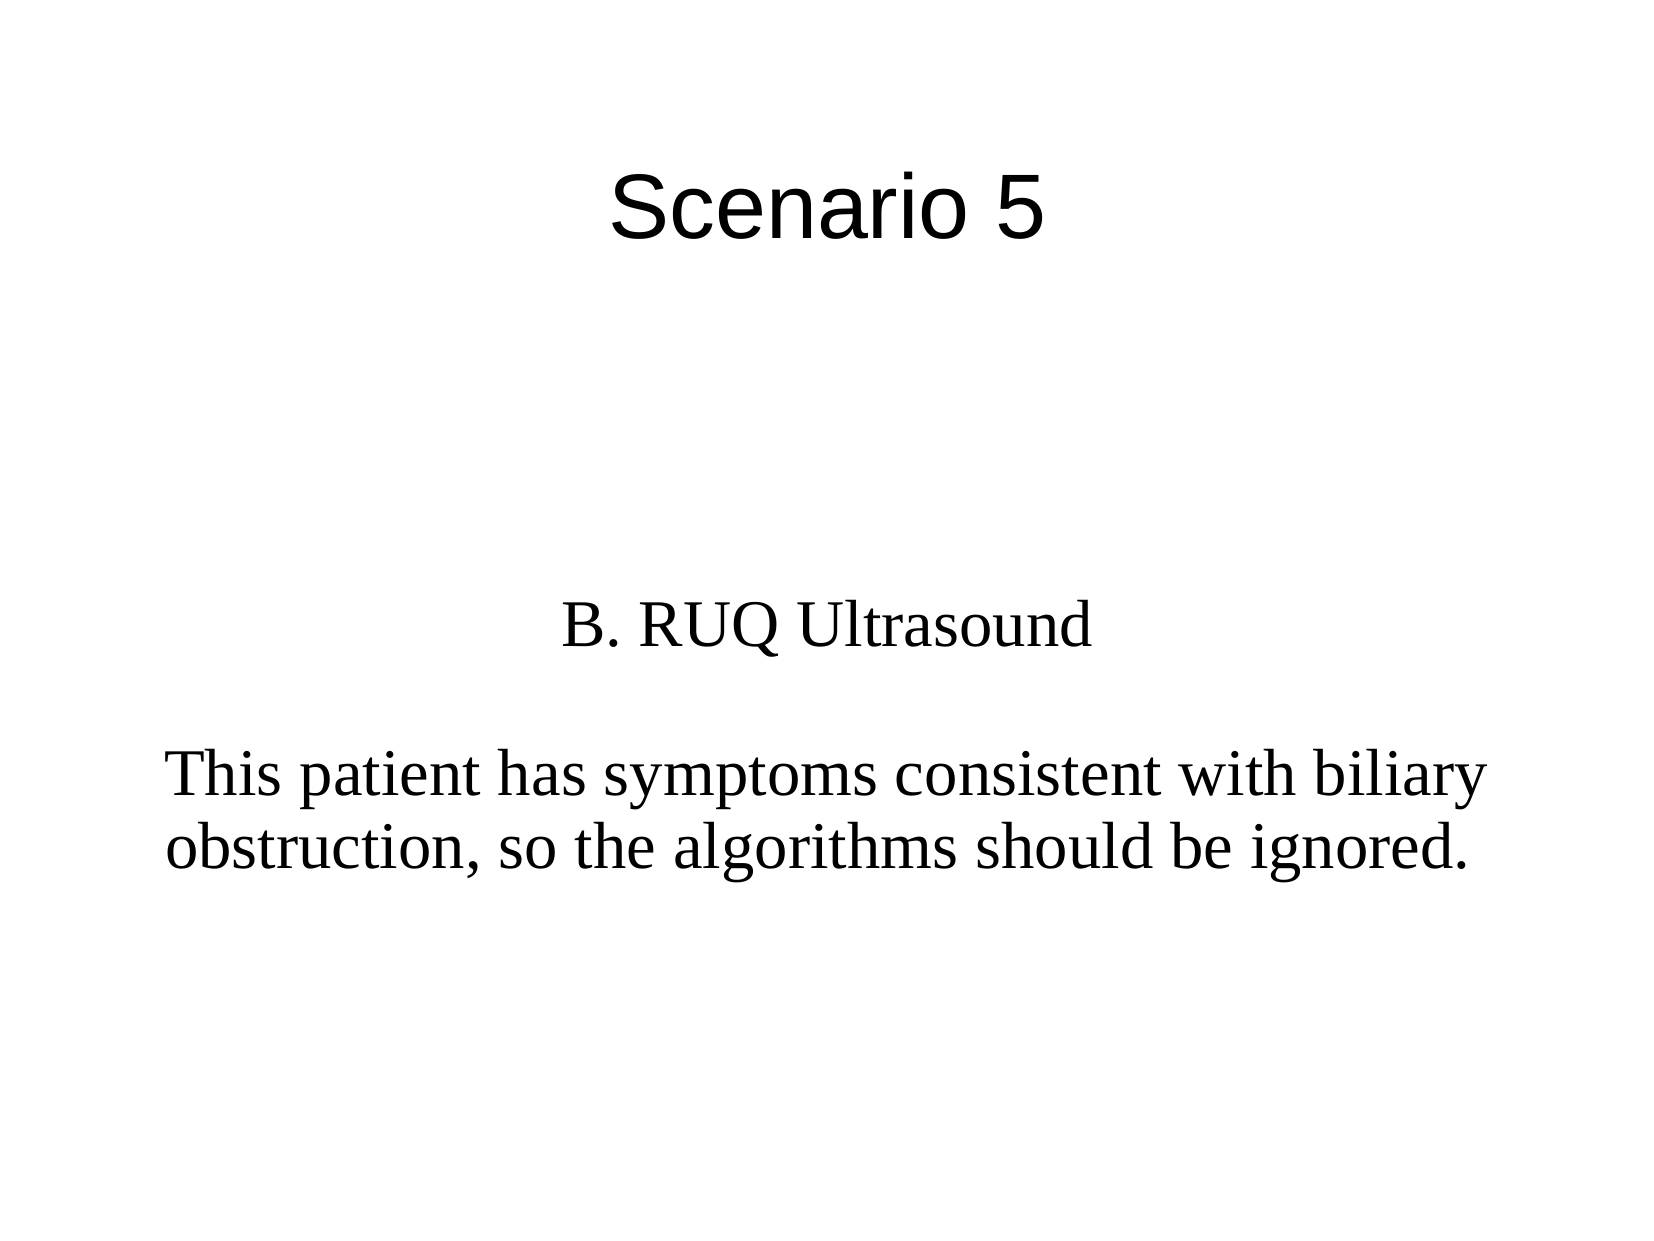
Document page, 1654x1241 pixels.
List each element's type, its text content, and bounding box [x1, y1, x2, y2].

title Scenario 5 [121, 102, 1534, 311]
subtitle B. RUQ Ultrasound This patient has symptoms consistent with biliary obstruction, so the algorithms should be ignored. [121, 344, 1534, 1127]
